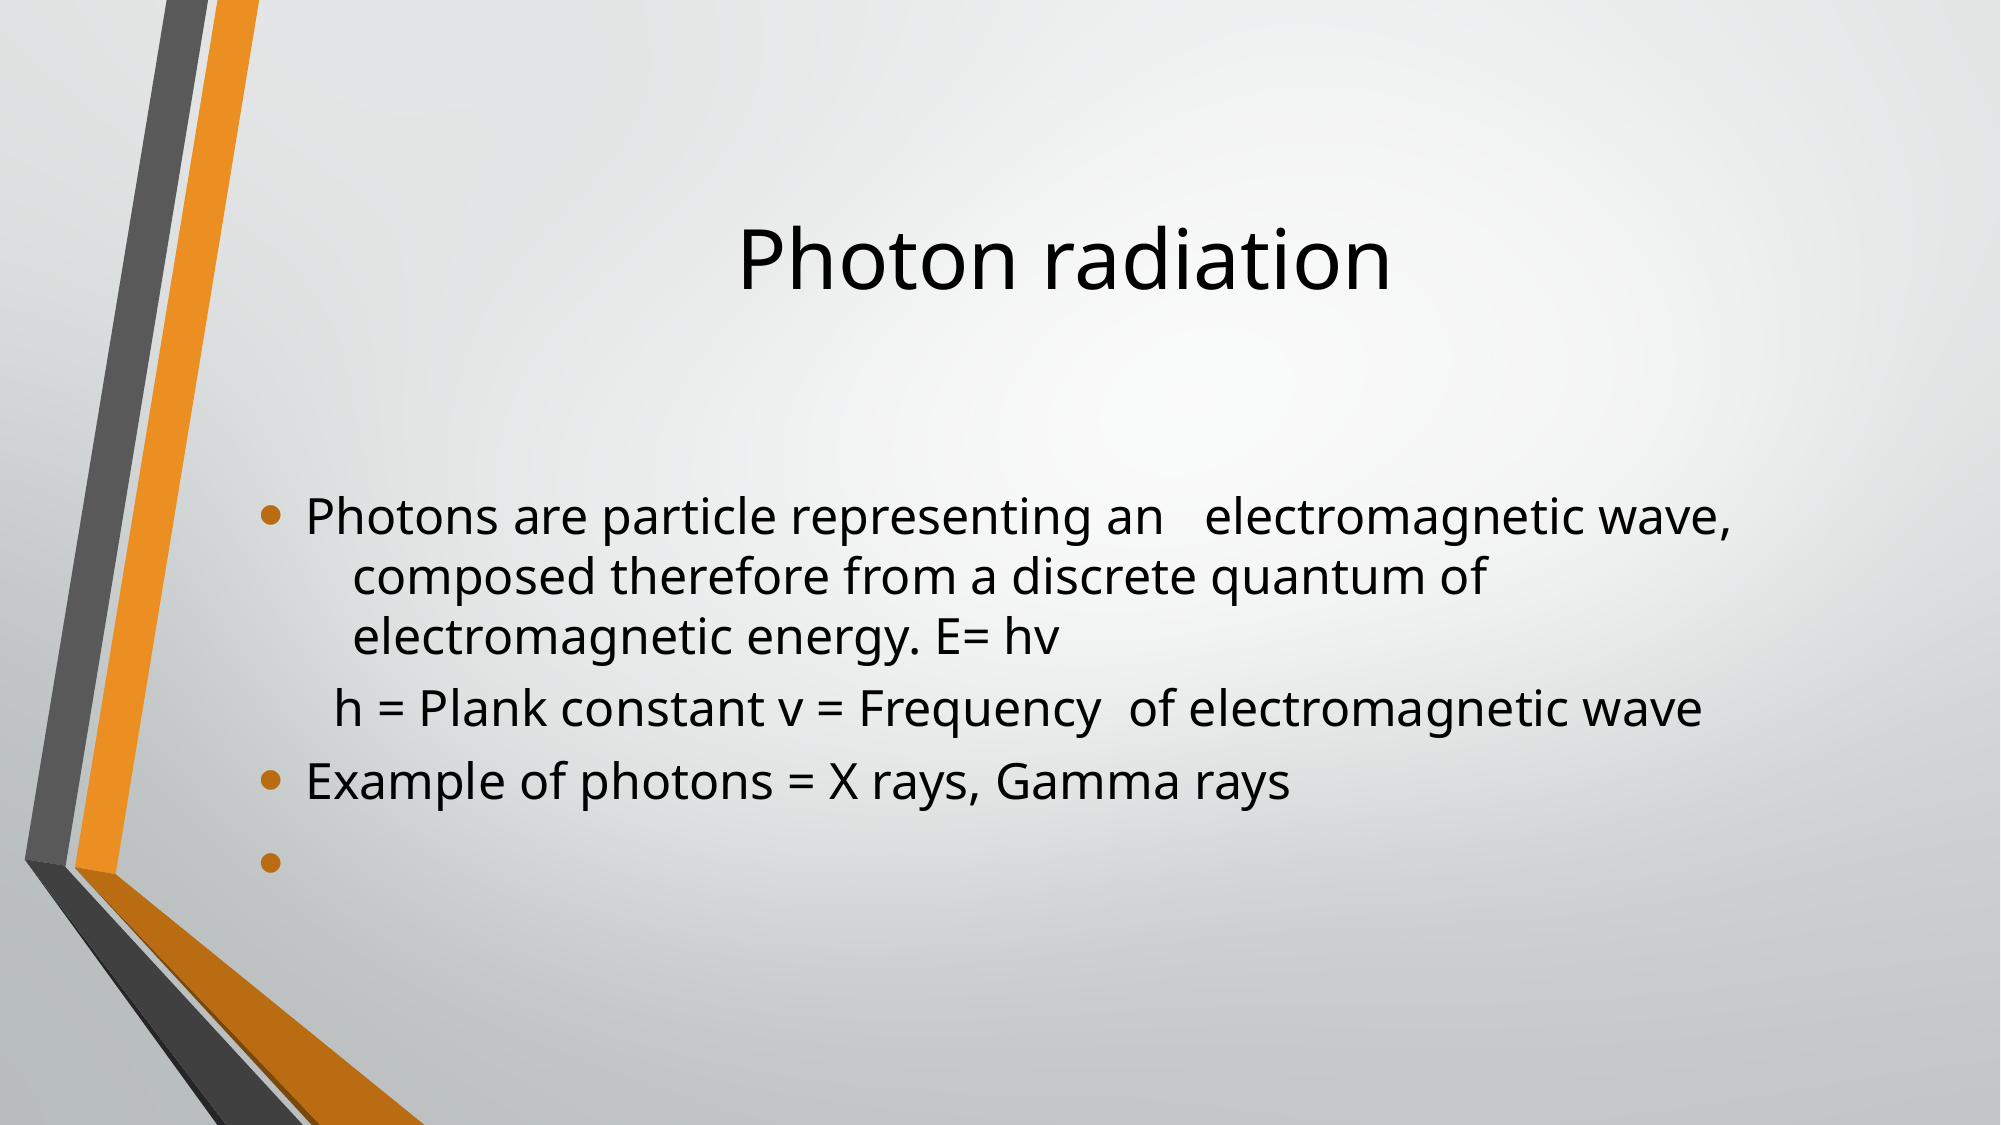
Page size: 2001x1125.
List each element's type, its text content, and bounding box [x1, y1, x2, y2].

title Photon radiation [243, 112, 1887, 400]
list Photons are particle representing an electromagnetic wave, composed therefore from a discrete quantum of electromagnetic energy. E= hv h = Plank constant v = Frequency of electromagnetic wave Example of photons = X rays, Gamma rays [243, 437, 1887, 950]
